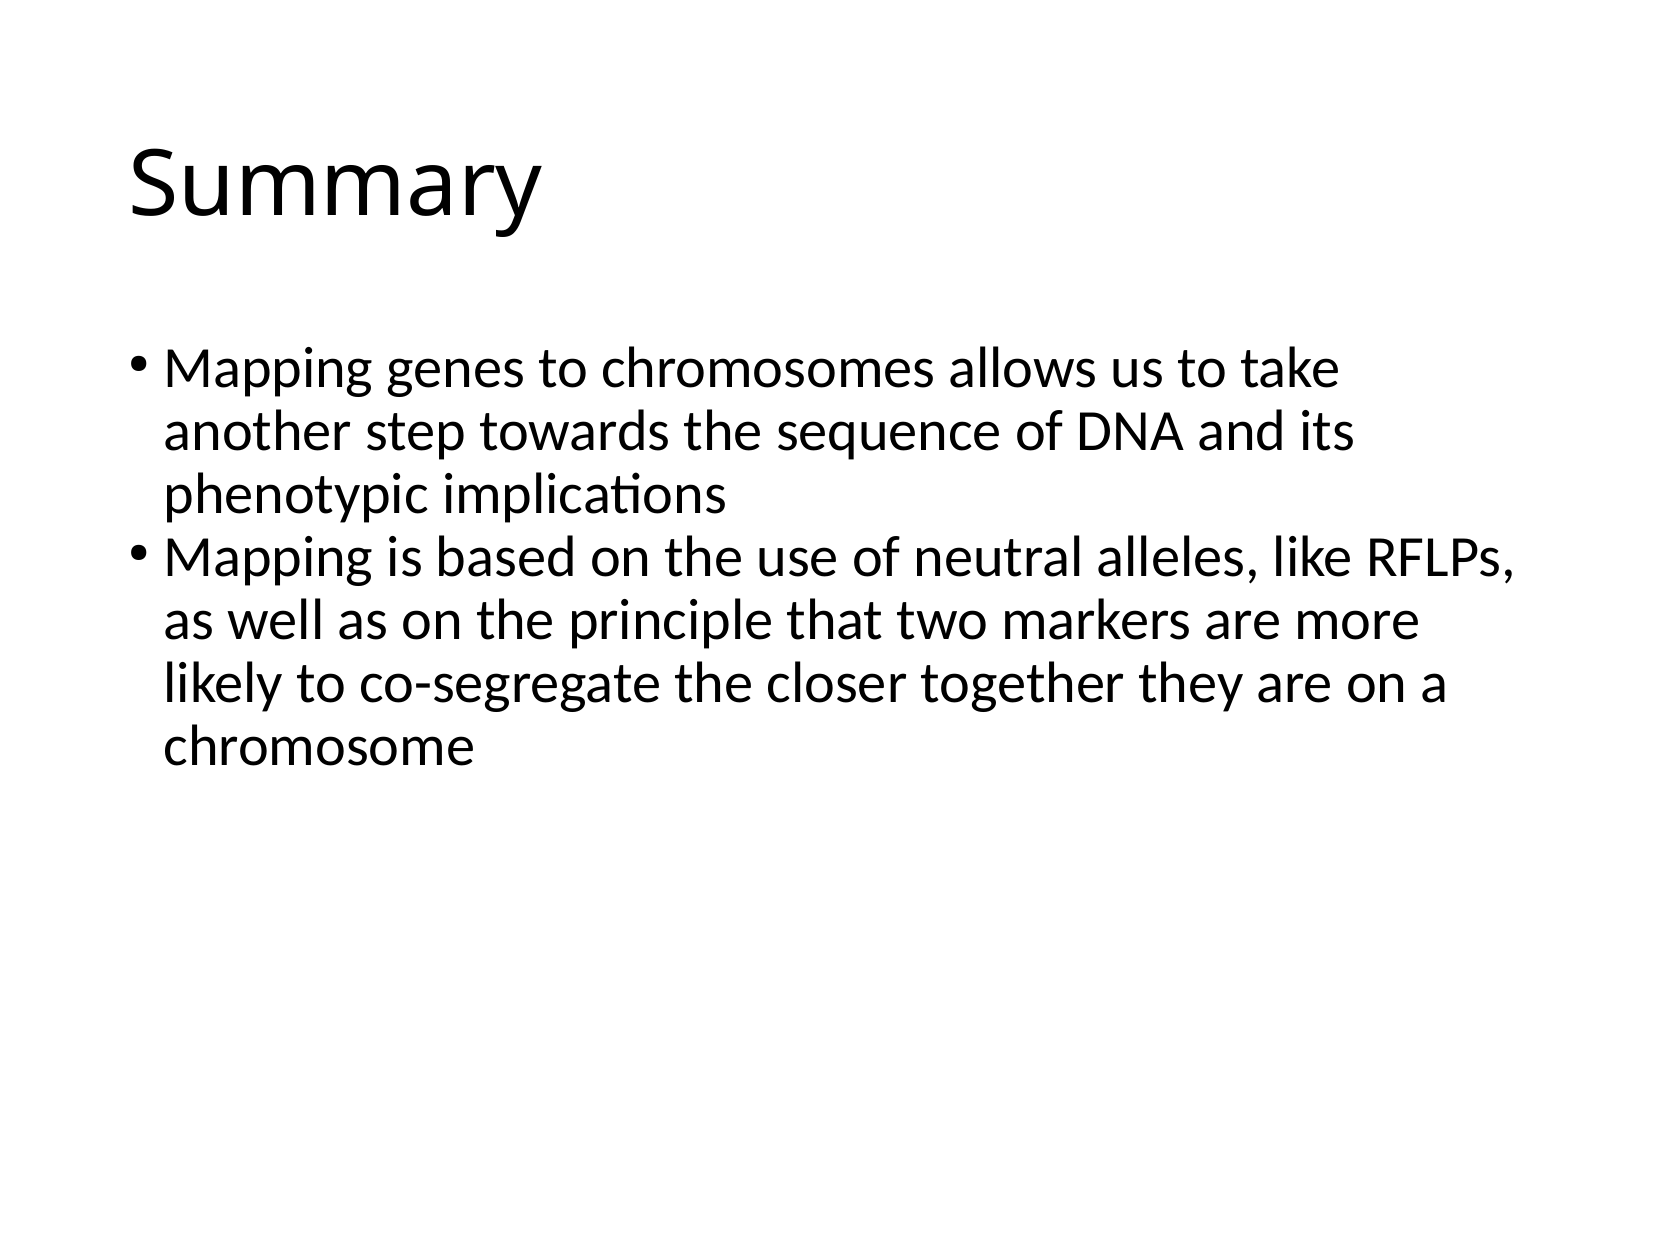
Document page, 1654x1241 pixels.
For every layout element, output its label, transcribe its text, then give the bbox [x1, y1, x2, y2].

text_box Mapping genes to chromosomes allows us to take another step towards the sequence of DNA and its phenotypic implications Mapping is based on the use of neutral alleles, like RFLPs, as well as on the principle that two markers are more likely to co-segregate the closer together they are on a chromosome [113, 330, 1539, 1116]
text_box Summary [113, 65, 1539, 305]
